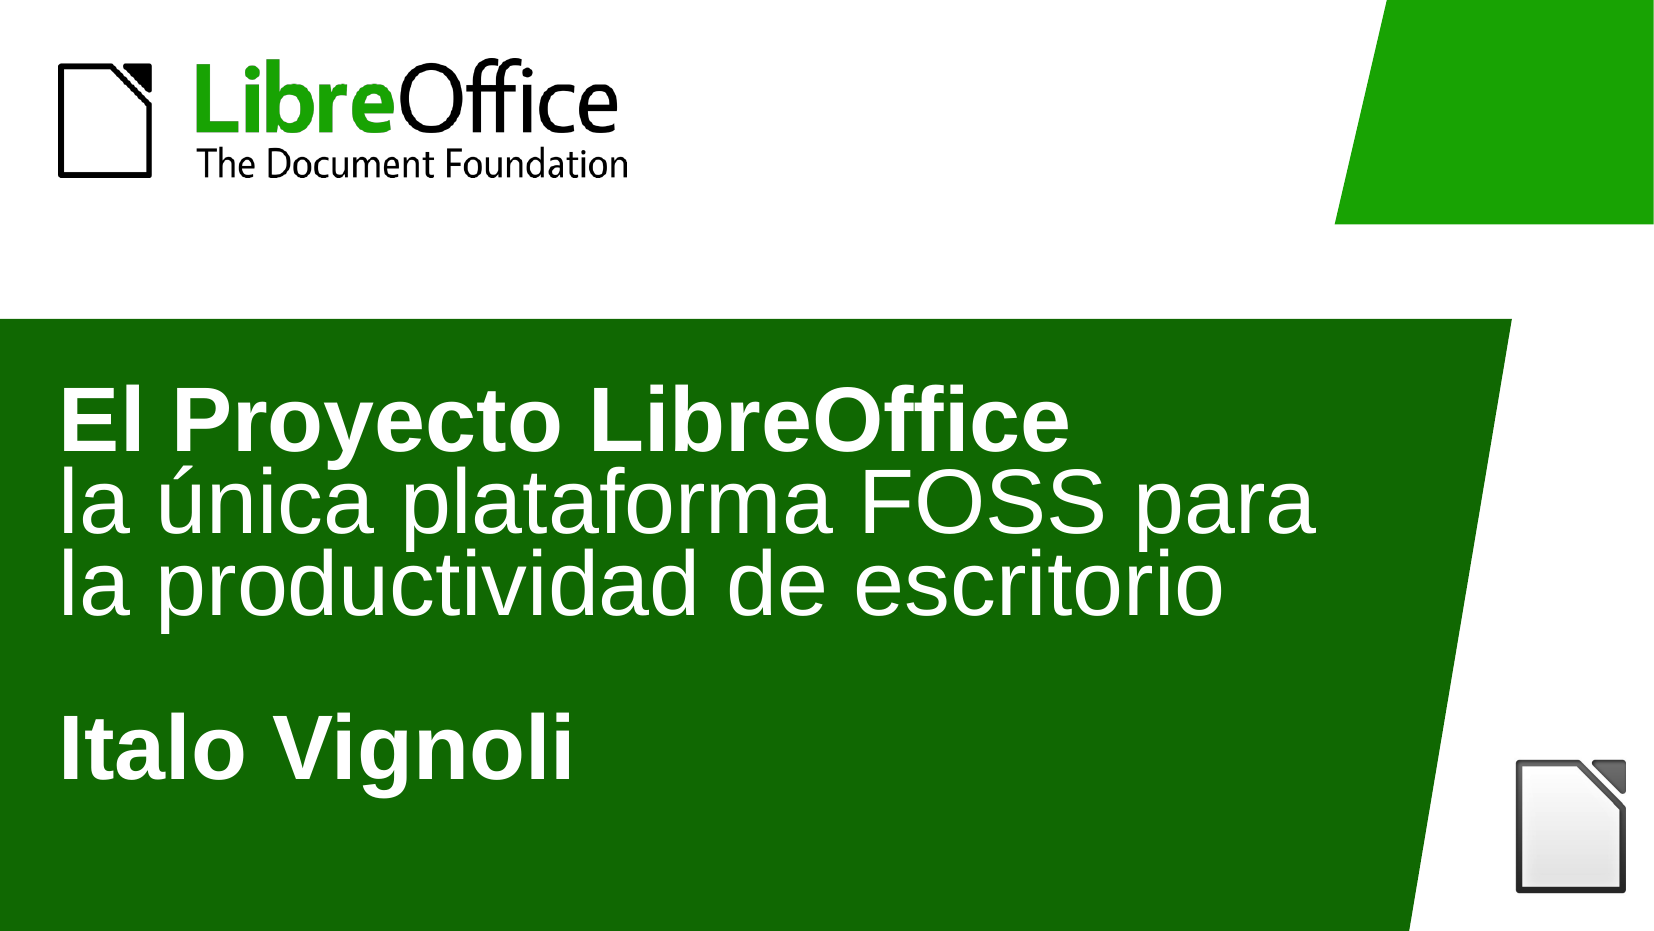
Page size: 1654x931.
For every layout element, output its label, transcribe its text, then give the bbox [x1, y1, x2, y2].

picture [1512, 756, 1630, 898]
title El Proyecto LibreOffice la única plataforma FOSS para la productividad de escritorio Italo Vignoli [59, 367, 1441, 815]
picture [58, 58, 627, 178]
